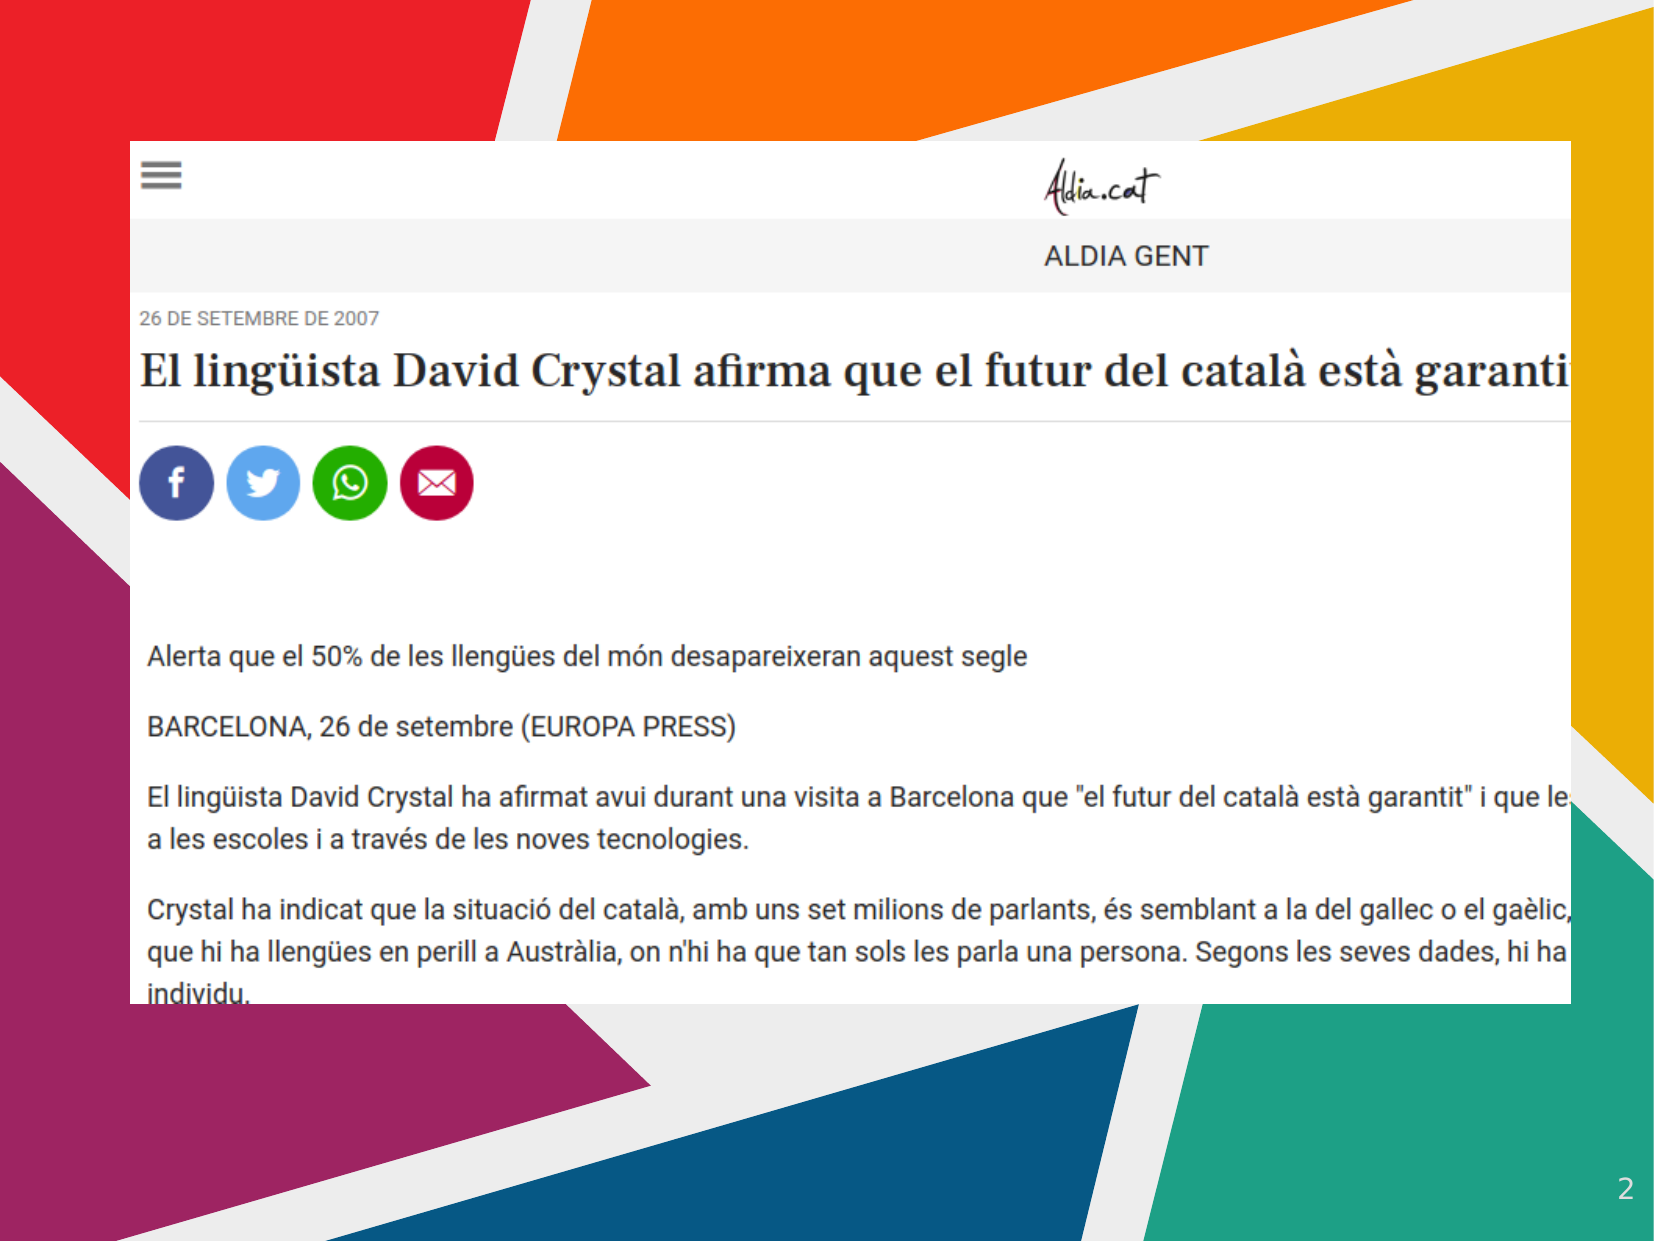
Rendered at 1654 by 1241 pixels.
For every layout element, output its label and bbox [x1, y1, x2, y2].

picture [130, 141, 1571, 1004]
